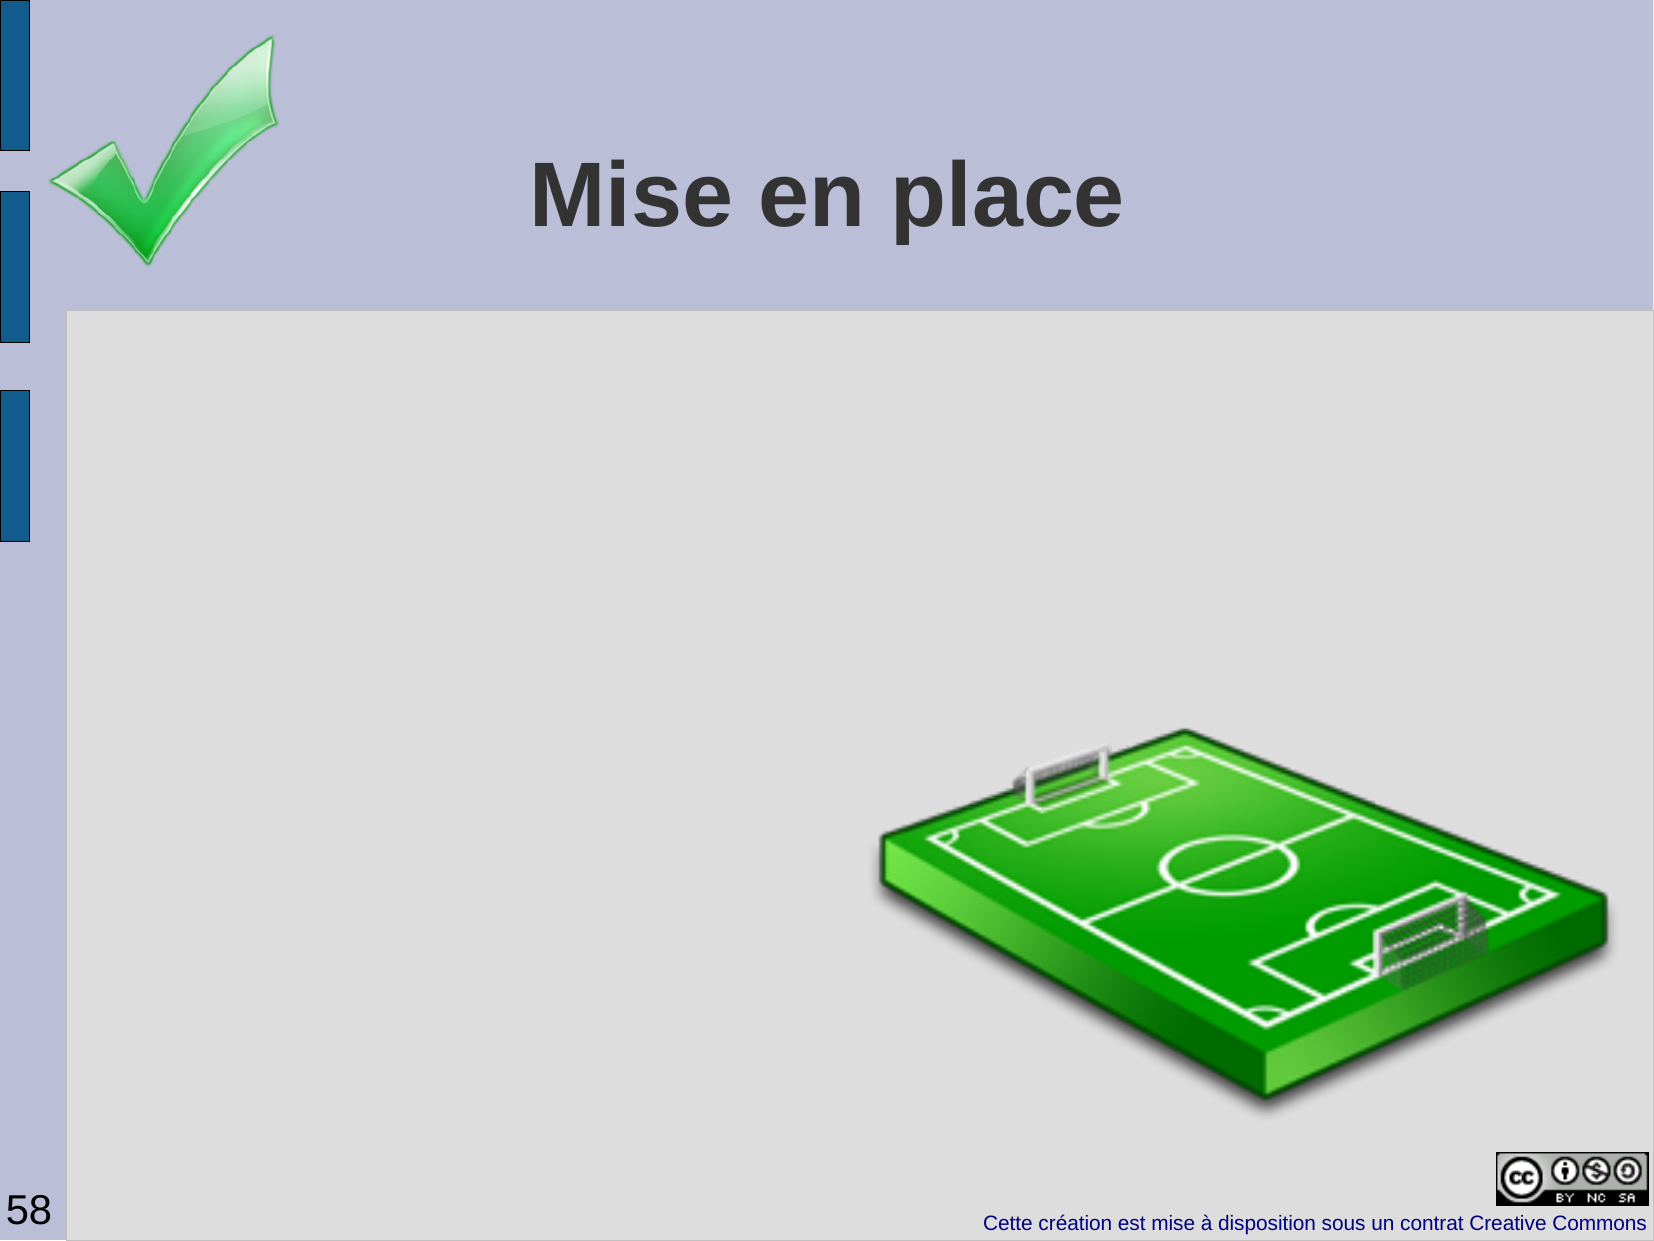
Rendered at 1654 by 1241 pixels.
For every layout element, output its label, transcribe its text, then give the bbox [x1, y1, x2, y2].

picture [856, 537, 1649, 1241]
picture [41, 29, 284, 272]
title Mise en place [121, 91, 1534, 299]
